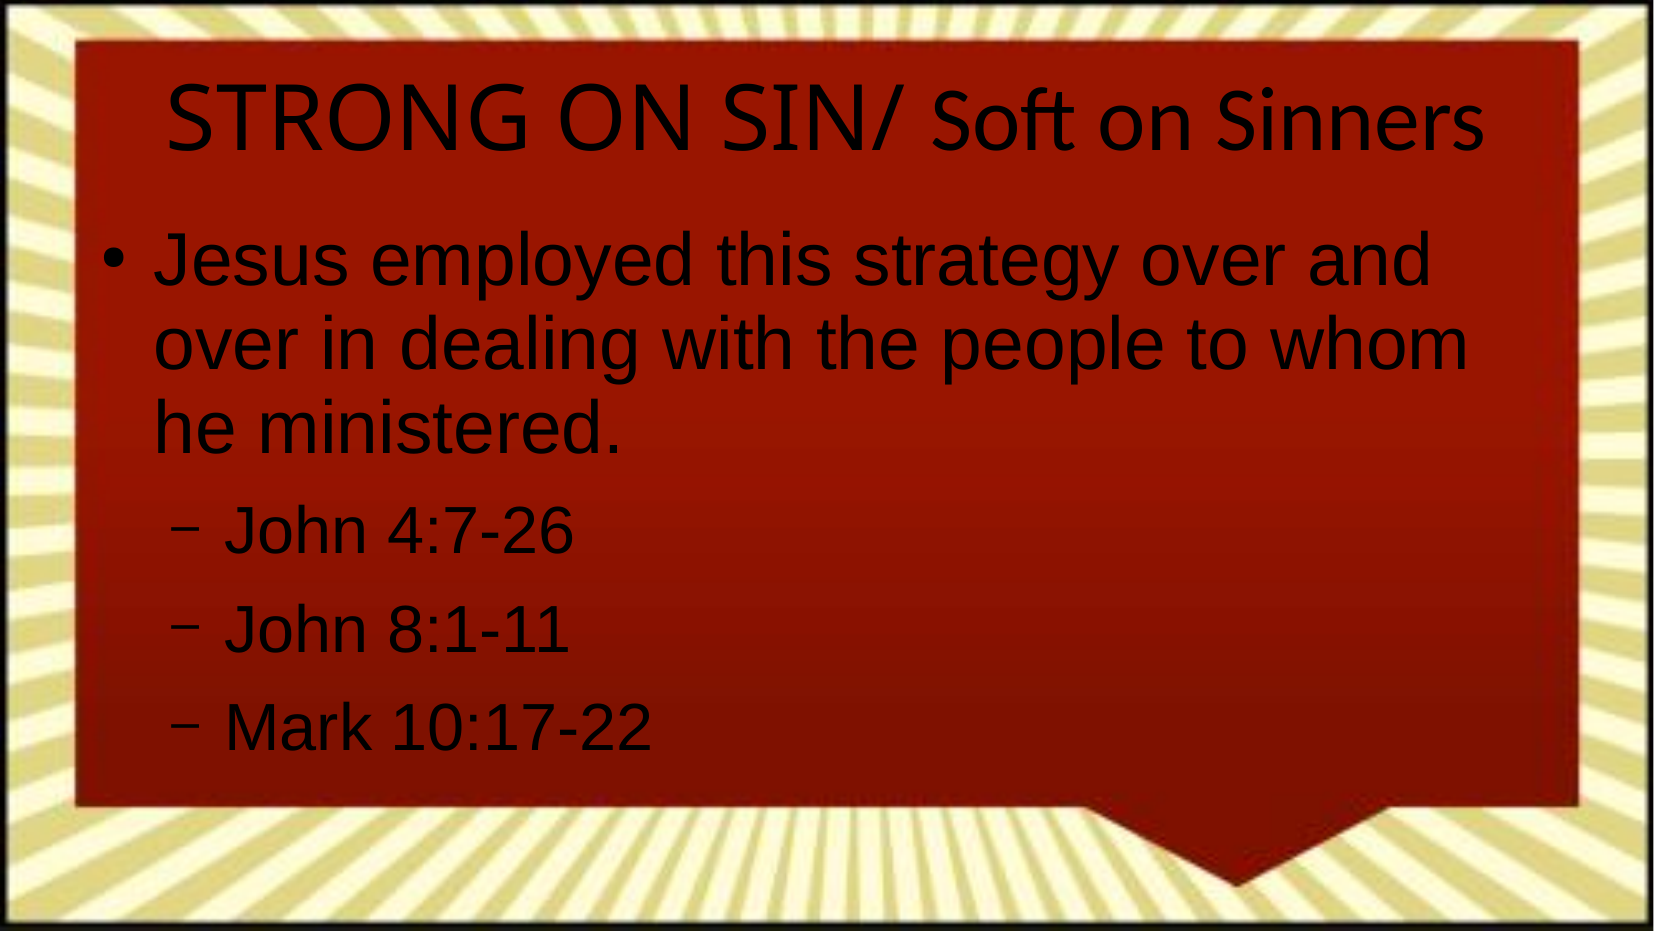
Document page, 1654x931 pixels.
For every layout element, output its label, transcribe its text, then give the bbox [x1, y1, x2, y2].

title STRONG ON SIN/ Soft on Sinners [82, 37, 1571, 193]
list Jesus employed this strategy over and over in dealing with the people to whom he ministered. John 4:7-26 John 8:1-11 Mark 10:17-22 [82, 217, 1571, 811]
picture [0, 0, 1654, 931]
